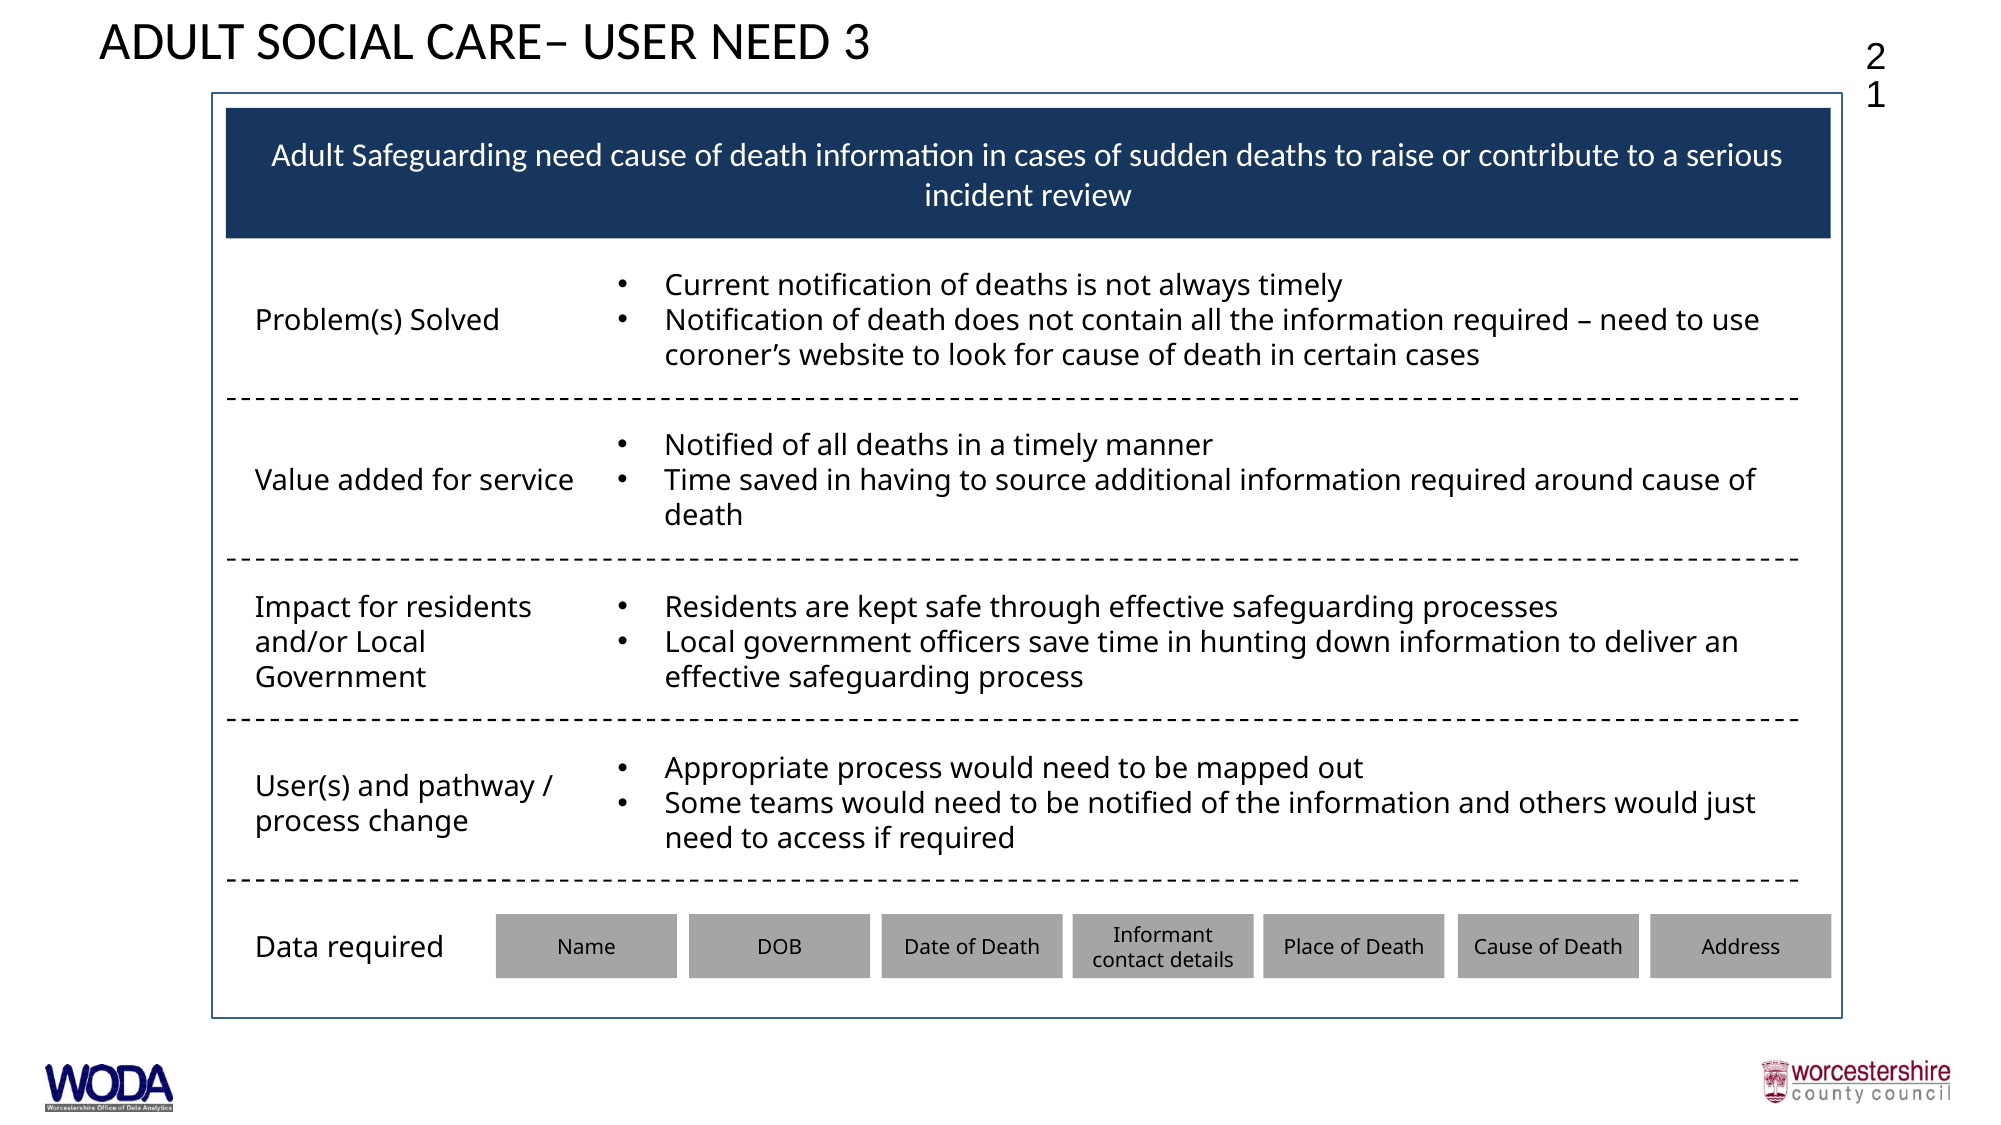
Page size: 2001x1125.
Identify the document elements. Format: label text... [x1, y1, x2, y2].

text_box Name [495, 914, 677, 979]
title ADULT SOCIAL CARE– USER NEED 3 [213, 94, 1841, 193]
text_box Data required [871, 914, 881, 979]
text_box Notified of all deaths in a timely manner Time saved in having to source additional information required around cause of death [602, 397, 1831, 560]
text_box Problem(s) Solved [239, 242, 593, 395]
text_box Data required [1639, 914, 1650, 979]
text_box Value added for service [239, 398, 591, 560]
text_box Appropriate process would need to be mapped out Some teams would need to be notified of the information and others would just need to access if required [602, 725, 1832, 879]
picture [45, 1064, 173, 1112]
text_box Current notification of deaths is not always timely Notification of death does not contain all the information required – need to use coroner’s website to look for cause of death in certain cases [602, 242, 1832, 395]
text_box Residents are kept safe through effective safeguarding processes Local government officers save time in hunting down information to deliver an effective safeguarding process [602, 562, 1832, 718]
text_box Address [1650, 914, 1832, 979]
text_box Date of Death [881, 914, 1063, 979]
text_box Impact for residents and/or Local Government [239, 562, 593, 718]
picture [1749, 1049, 1971, 1114]
text_box Adult Safeguarding need cause of death information in cases of sudden deaths to raise or contribute to a serious incident review [225, 107, 1831, 239]
title ADULT SOCIAL CARE– USER NEED 3 [99, 5, 1900, 193]
text_box Data required [239, 914, 495, 979]
text_box Data required [677, 914, 689, 979]
text_box Data required [1063, 914, 1072, 979]
text_box User(s) and pathway / process change [239, 725, 593, 879]
text_box Place of Death [1263, 914, 1445, 979]
text_box Data required [1254, 914, 1263, 979]
text_box Informant contact details [1072, 914, 1254, 979]
text_box DOB [689, 914, 871, 979]
text_box Cause of Death [1457, 914, 1639, 979]
text_box Data required [1445, 914, 1457, 979]
